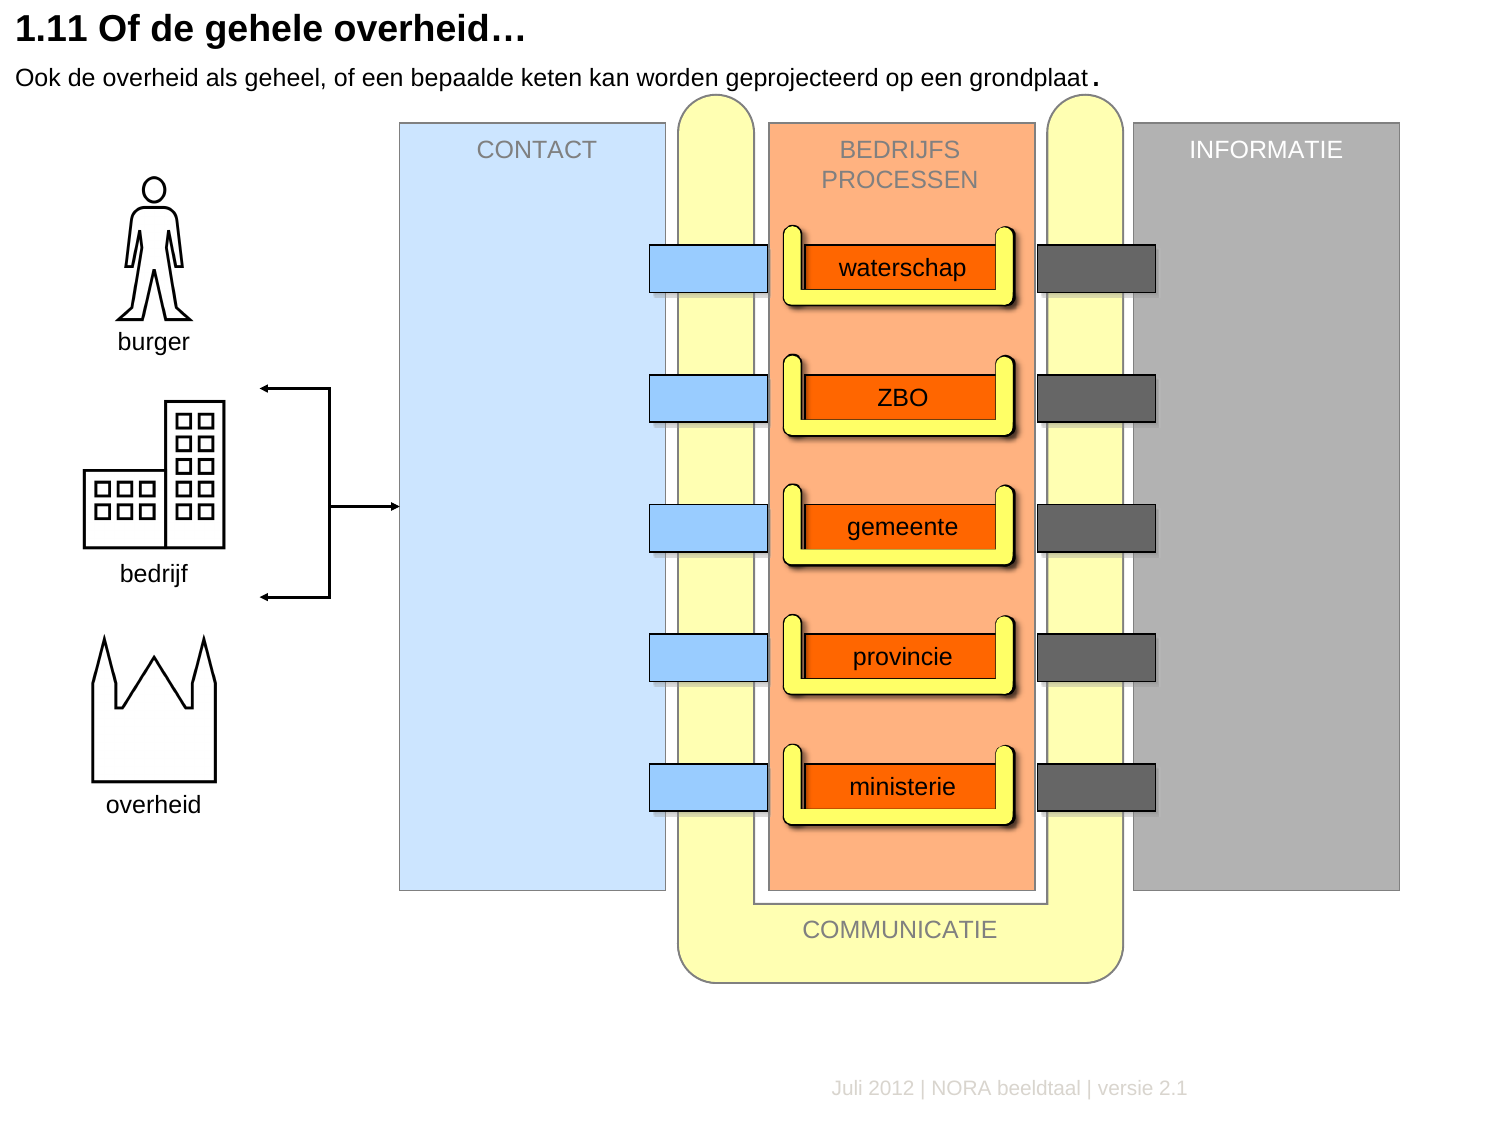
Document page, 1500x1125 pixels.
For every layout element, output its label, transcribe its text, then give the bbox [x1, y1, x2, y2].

picture [74, 168, 234, 329]
title 1.11 Of de gehele overheid… Ook de overheid als geheel, of een bepaalde keten kan worden geprojecteerd op een grondplaat. [0, 0, 1276, 102]
text_box burger [93, 329, 215, 364]
picture [74, 394, 234, 556]
text_box [370, 85, 1411, 1119]
picture [777, 479, 1028, 578]
text_box bedrijf [93, 556, 215, 595]
picture [777, 609, 1028, 707]
picture [777, 739, 1028, 837]
picture [777, 349, 1028, 448]
picture [777, 220, 1028, 318]
text_box overheid [79, 791, 229, 827]
picture [74, 630, 234, 791]
